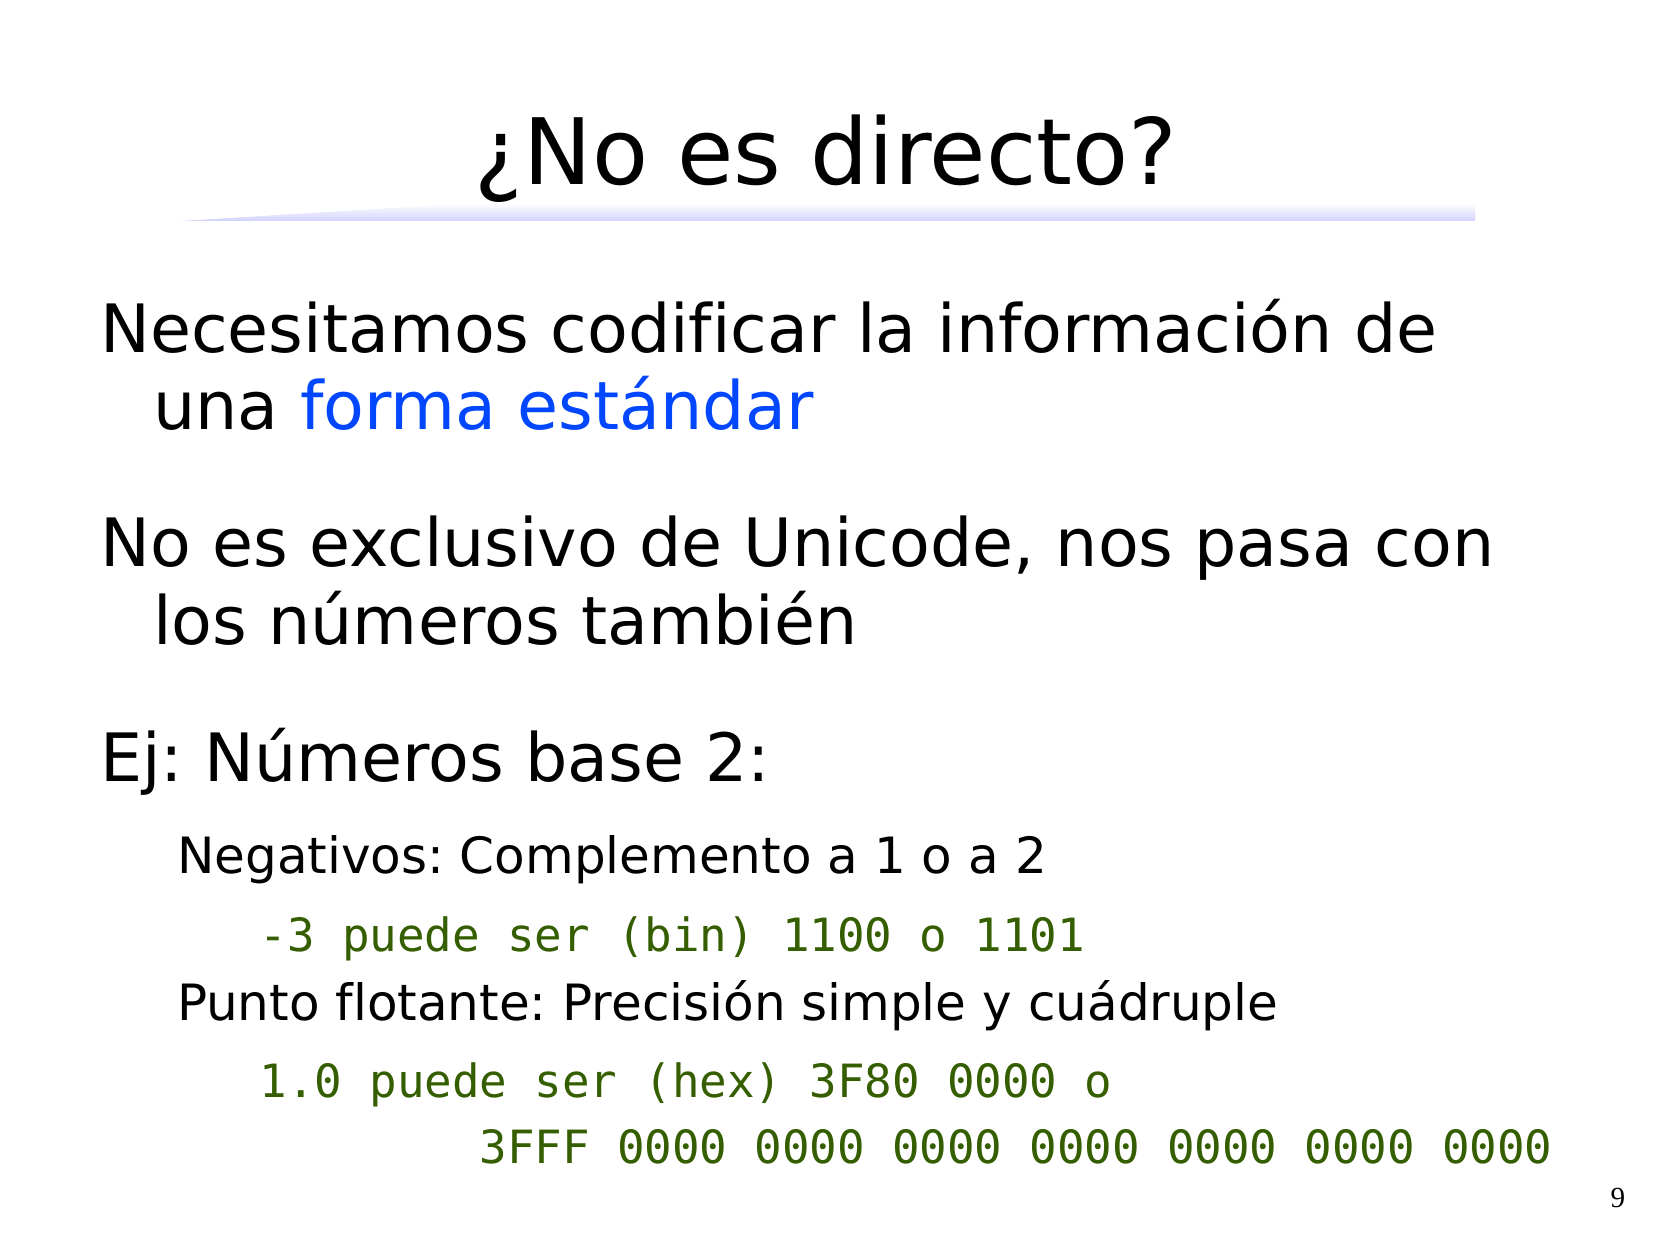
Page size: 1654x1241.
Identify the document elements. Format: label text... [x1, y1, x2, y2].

list Necesitamos codificar la información de una forma estándar No es exclusivo de Unicode, nos pasa con los números también Ej: Números base 2: Negativos: Complemento a 1 o a 2 -3 puede ser (bin) 1100 o 1101 Punto flotante: Precisión simple y cuádruple 1.0 puede ser (hex) 3F80 0000 o 3FFF 0000 0000 0000 0000 0000 0000 0000 [82, 290, 1571, 1174]
title ¿No es directo? [82, 49, 1571, 257]
